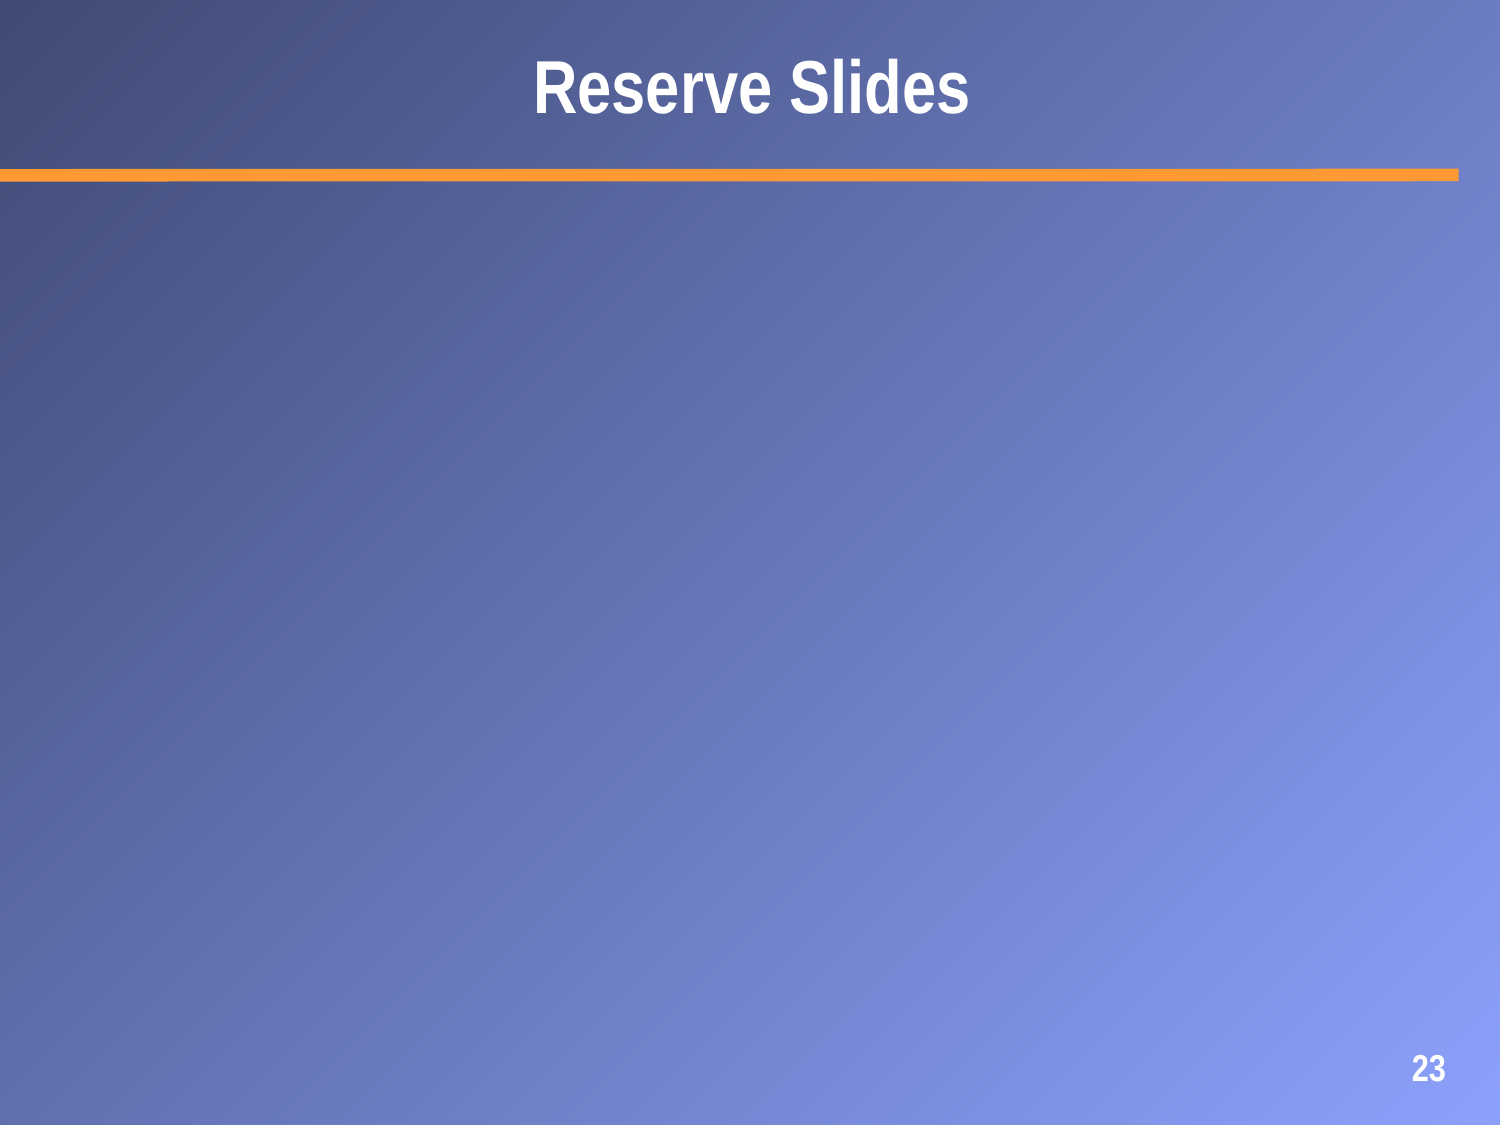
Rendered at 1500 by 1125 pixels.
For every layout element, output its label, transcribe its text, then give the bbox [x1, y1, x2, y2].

title Reserve Slides [146, 17, 1358, 179]
